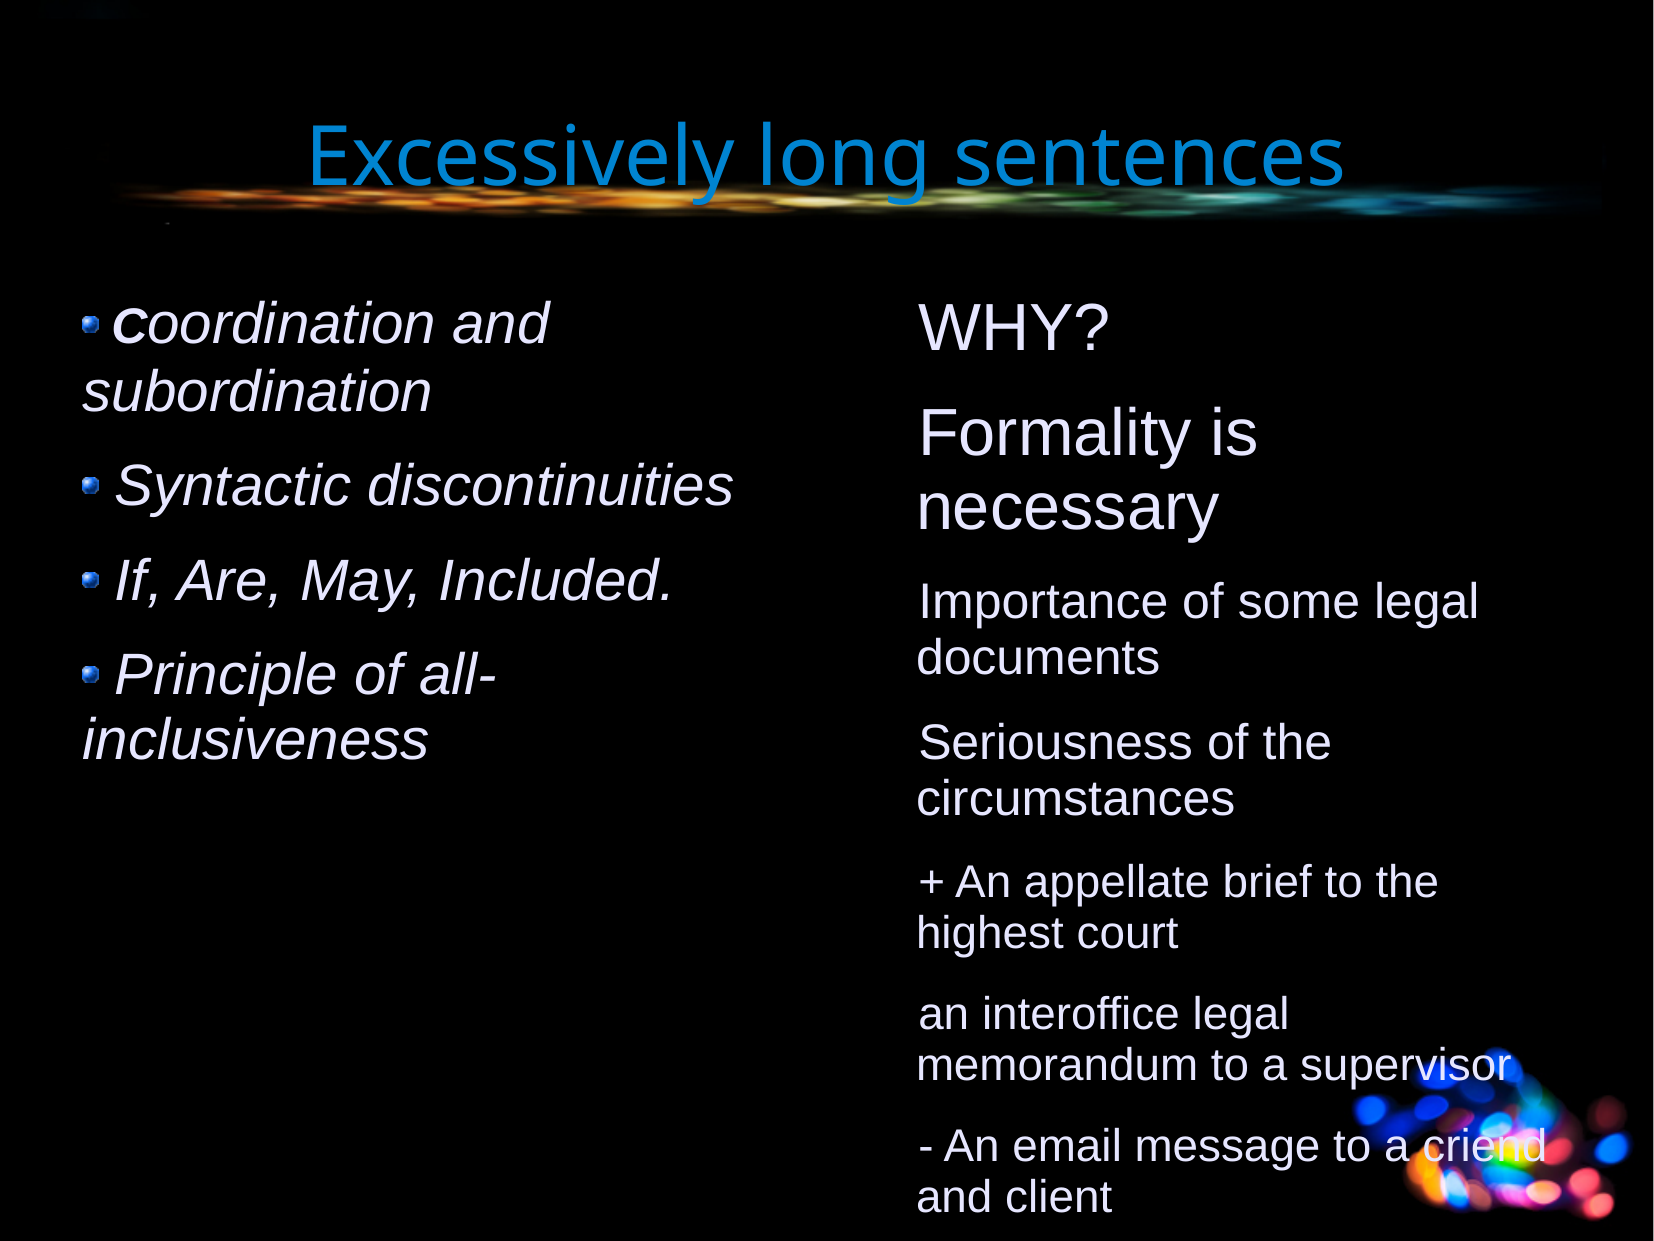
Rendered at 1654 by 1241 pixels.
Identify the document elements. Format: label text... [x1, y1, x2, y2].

title Excessively long sentences [82, 49, 1571, 257]
list Coordination and subordination Syntactic discontinuities If, Are, May, Included. Principle of all-inclusiveness [82, 290, 809, 1109]
list WHY? Formality is necessary Importance of some legal documents Seriousness of the circumstances + An appellate brief to the highest court an interoffice legal memorandum to a supervisor - An email message to a criend and client [845, 290, 1572, 1241]
picture [0, 0, 1654, 1241]
